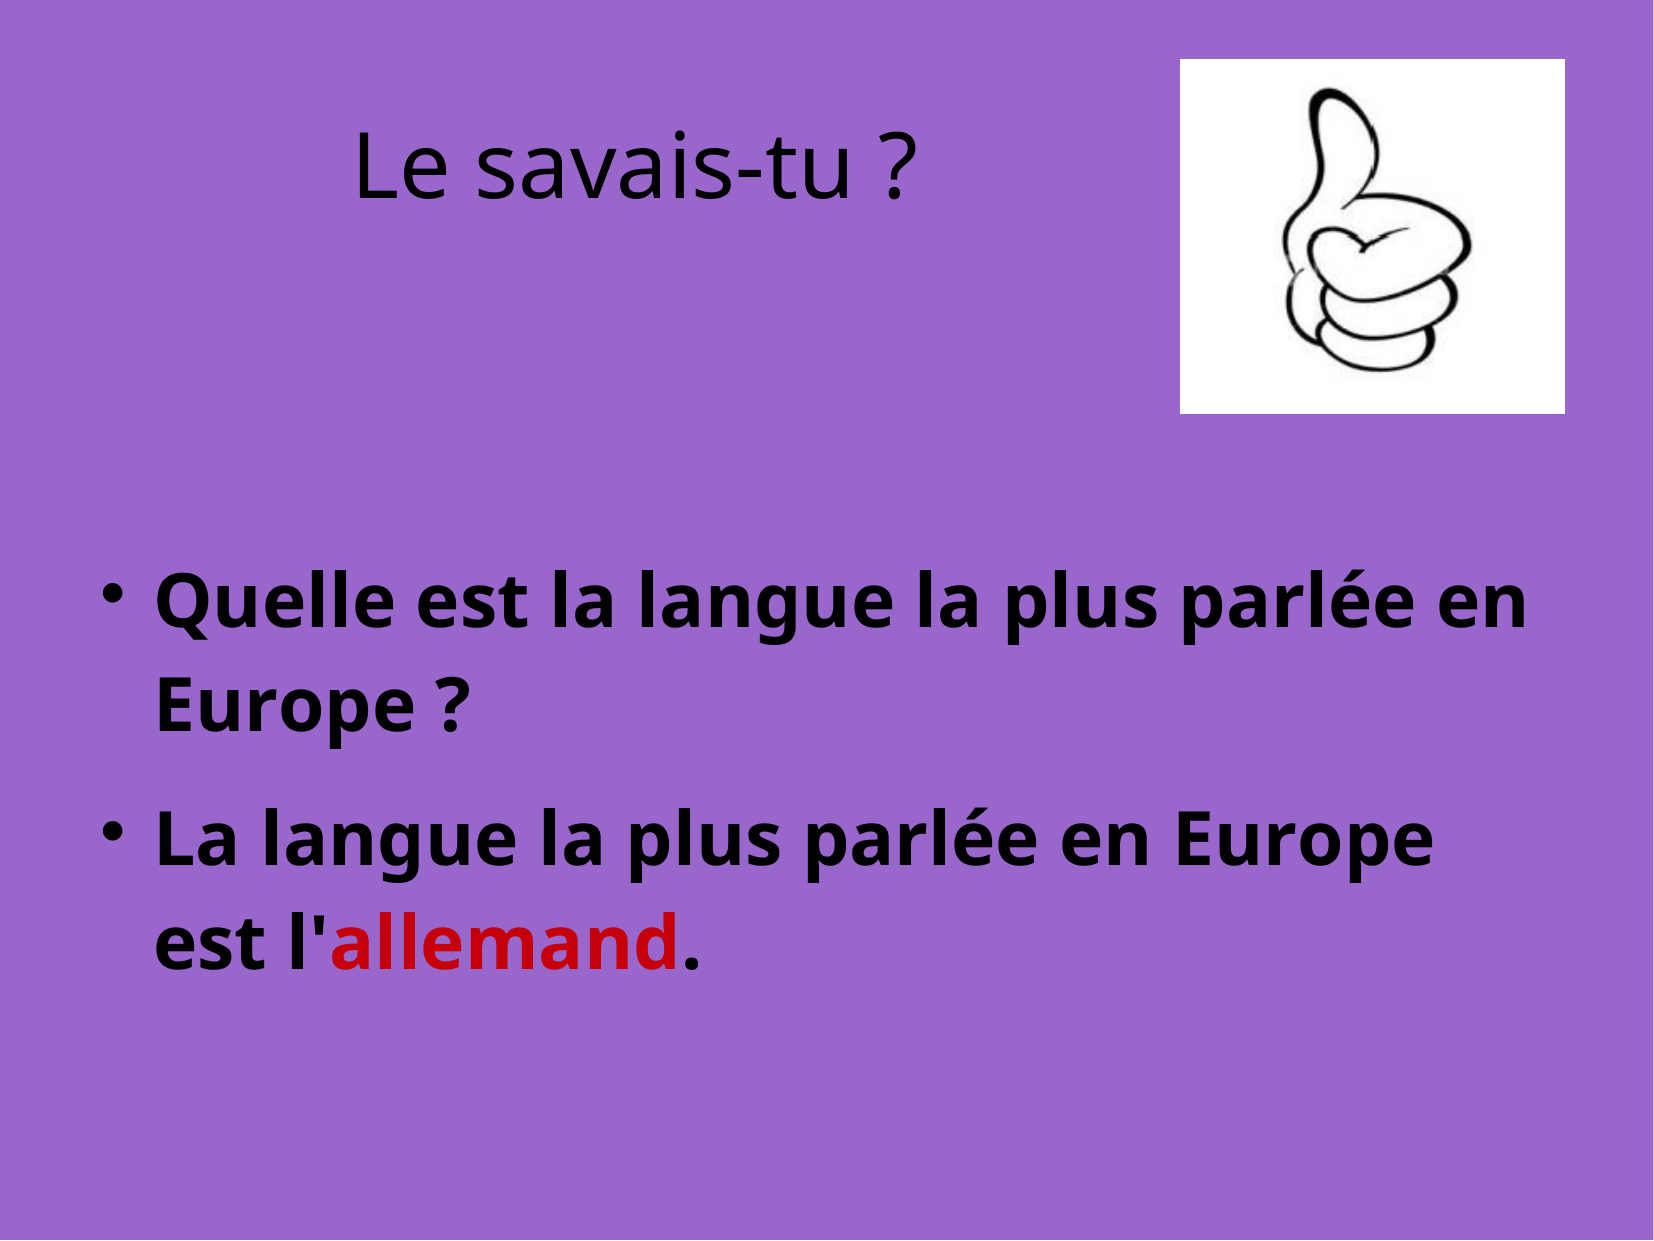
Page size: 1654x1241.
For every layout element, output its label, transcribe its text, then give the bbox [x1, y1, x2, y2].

list Quelle est la langue la plus parlée en Europe ? La langue la plus parlée en Europe est l'allemand. [82, 290, 1571, 1109]
title Le savais-tu ? [82, 49, 1571, 257]
picture [1180, 59, 1565, 414]
